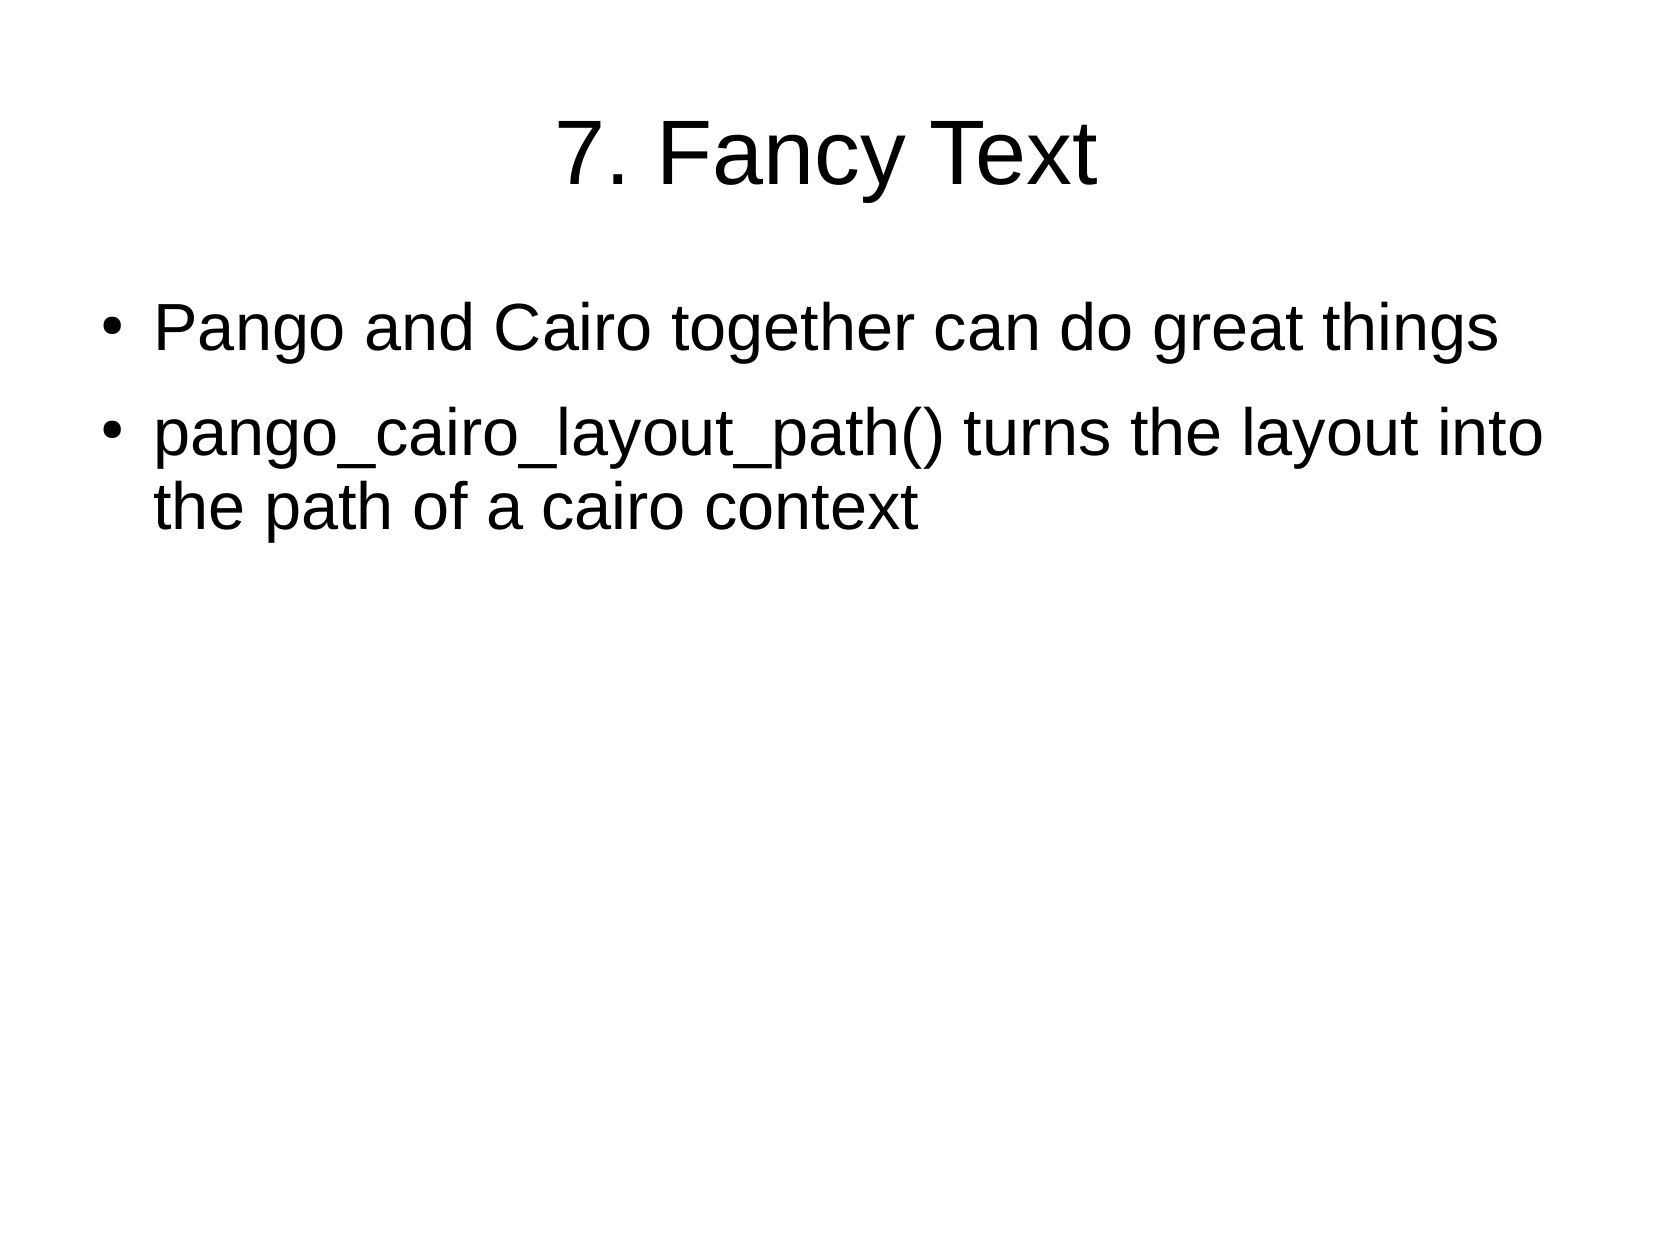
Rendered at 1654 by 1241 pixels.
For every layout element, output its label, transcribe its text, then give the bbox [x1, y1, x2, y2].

list Pango and Cairo together can do great things pango_cairo_layout_path() turns the layout into the path of a cairo context [82, 290, 1571, 1010]
title 7. Fancy Text [82, 49, 1571, 257]
